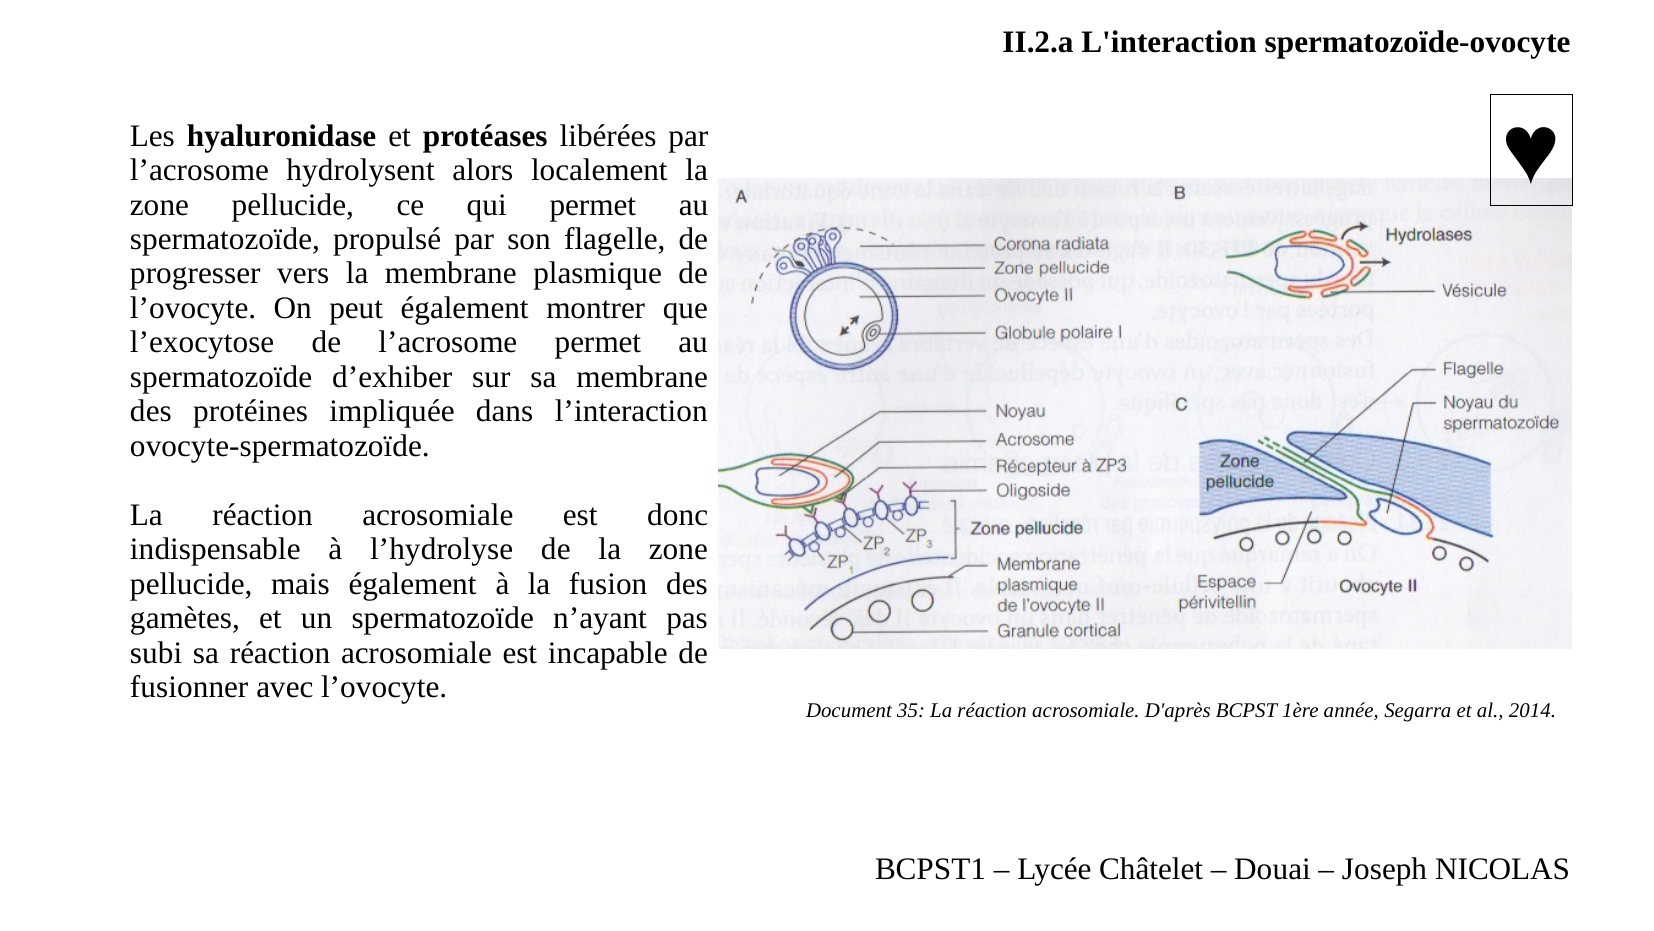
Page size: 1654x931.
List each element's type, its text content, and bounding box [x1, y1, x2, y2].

text_box Les hyaluronidase et protéases libérées par l’acrosome hydrolysent alors localement la zone pellucide, ce qui permet au spermatozoïde, propulsé par son flagelle, de progresser vers la membrane plasmique de l’ovocyte. On peut également montrer que l’exocytose de l’acrosome permet au spermatozoïde d’exhiber sur sa membrane des protéines impliquée dans l’interaction ovocyte-spermatozoïde. La réaction acrosomiale est donc indispensable à l’hydrolyse de la zone pellucide, mais également à la fusion des gamètes, et un spermatozoïde n’ayant pas subi sa réaction acrosomiale est incapable de fusionner avec l’ovocyte. [129, 118, 709, 705]
text_box BCPST1 – Lycée Châtelet – Douai – Joseph NICOLAS [637, 832, 1571, 905]
text_box II.2.a L'interaction spermatozoïde-ovocyte [165, 5, 1572, 78]
picture [717, 177, 1573, 650]
text_box Document 35: La réaction acrosomiale. D'après BCPST 1ère année, Segarra et al., 2014. [797, 652, 1565, 768]
text_box ♥ [1490, 94, 1573, 206]
